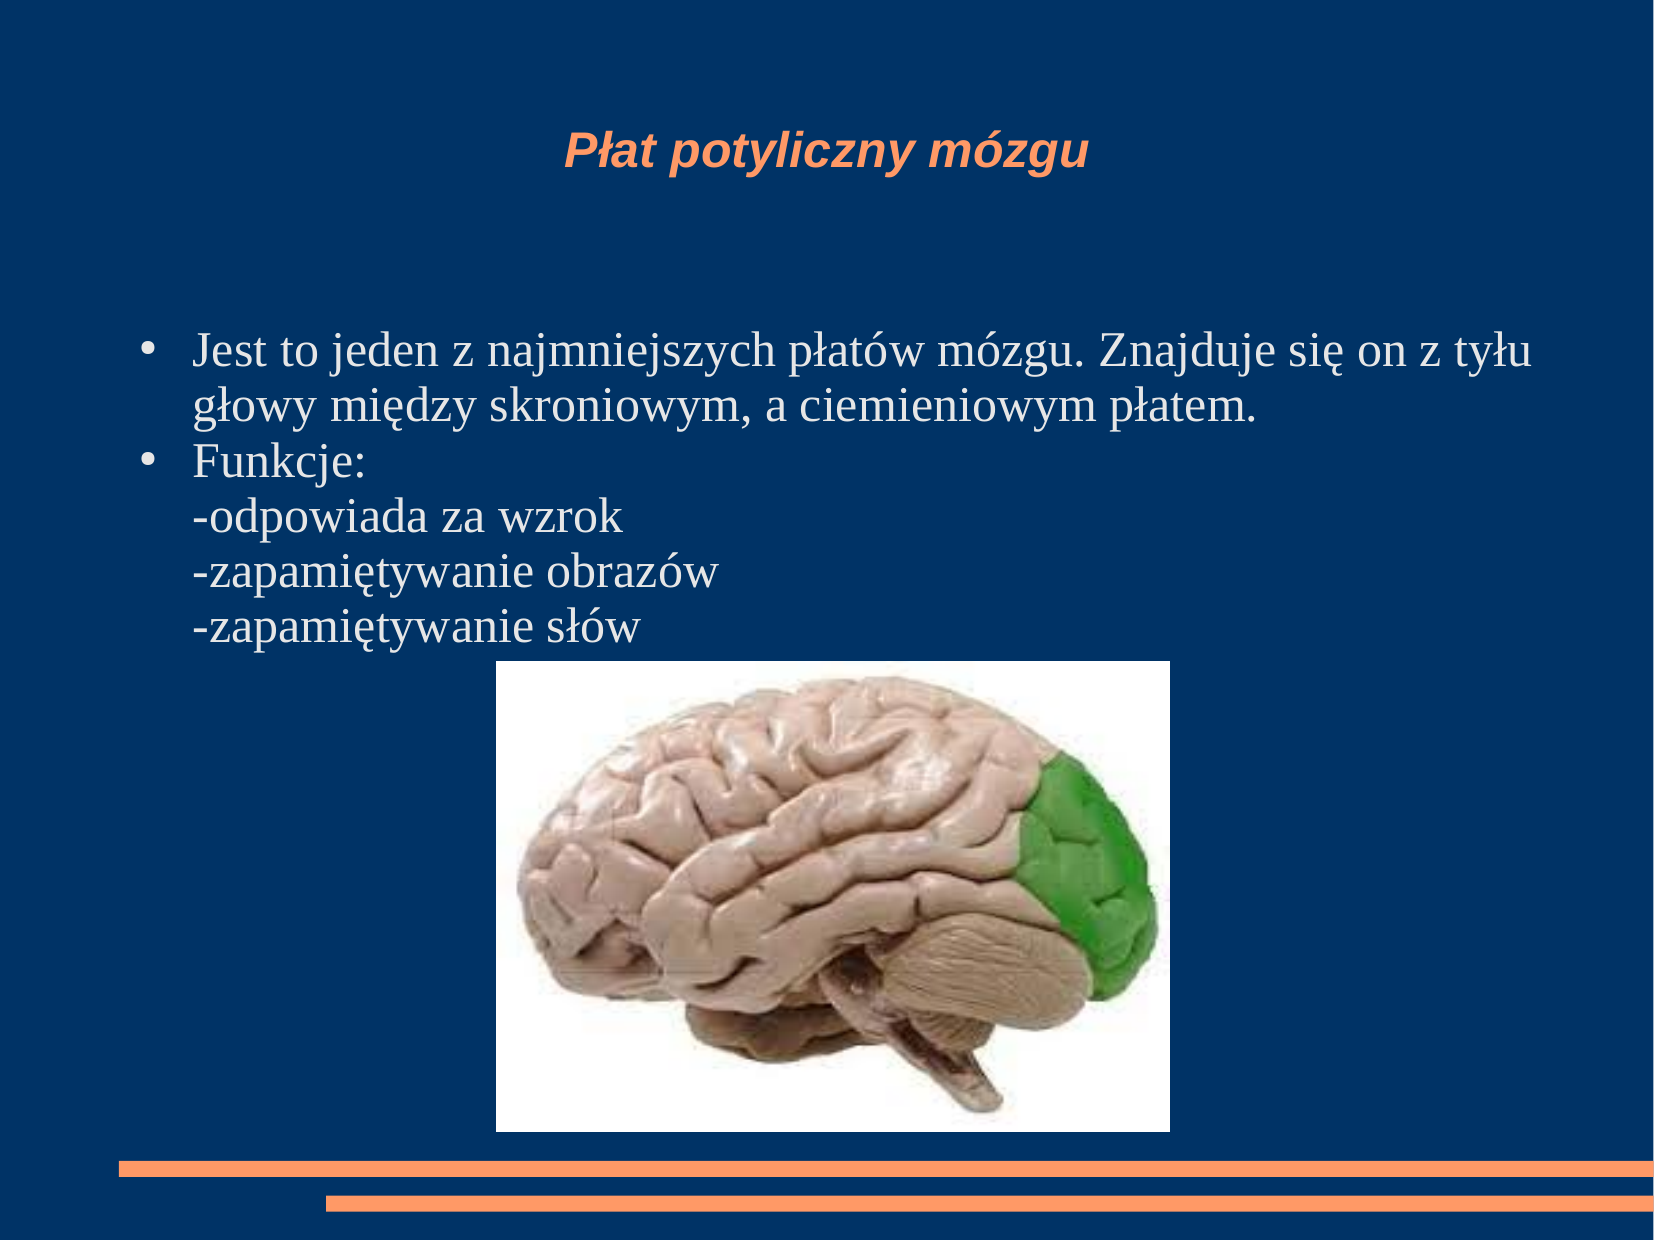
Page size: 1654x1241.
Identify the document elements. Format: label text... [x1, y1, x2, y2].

list Jest to jeden z najmniejszych płatów mózgu. Znajduje się on z tyłu głowy między skroniowym, a ciemieniowym płatem. Funkcje: -odpowiada za wzrok -zapamiętywanie obrazów -zapamiętywanie słów [121, 322, 1561, 1132]
title Płat potyliczny mózgu [121, 46, 1534, 254]
picture [496, 661, 1170, 1132]
